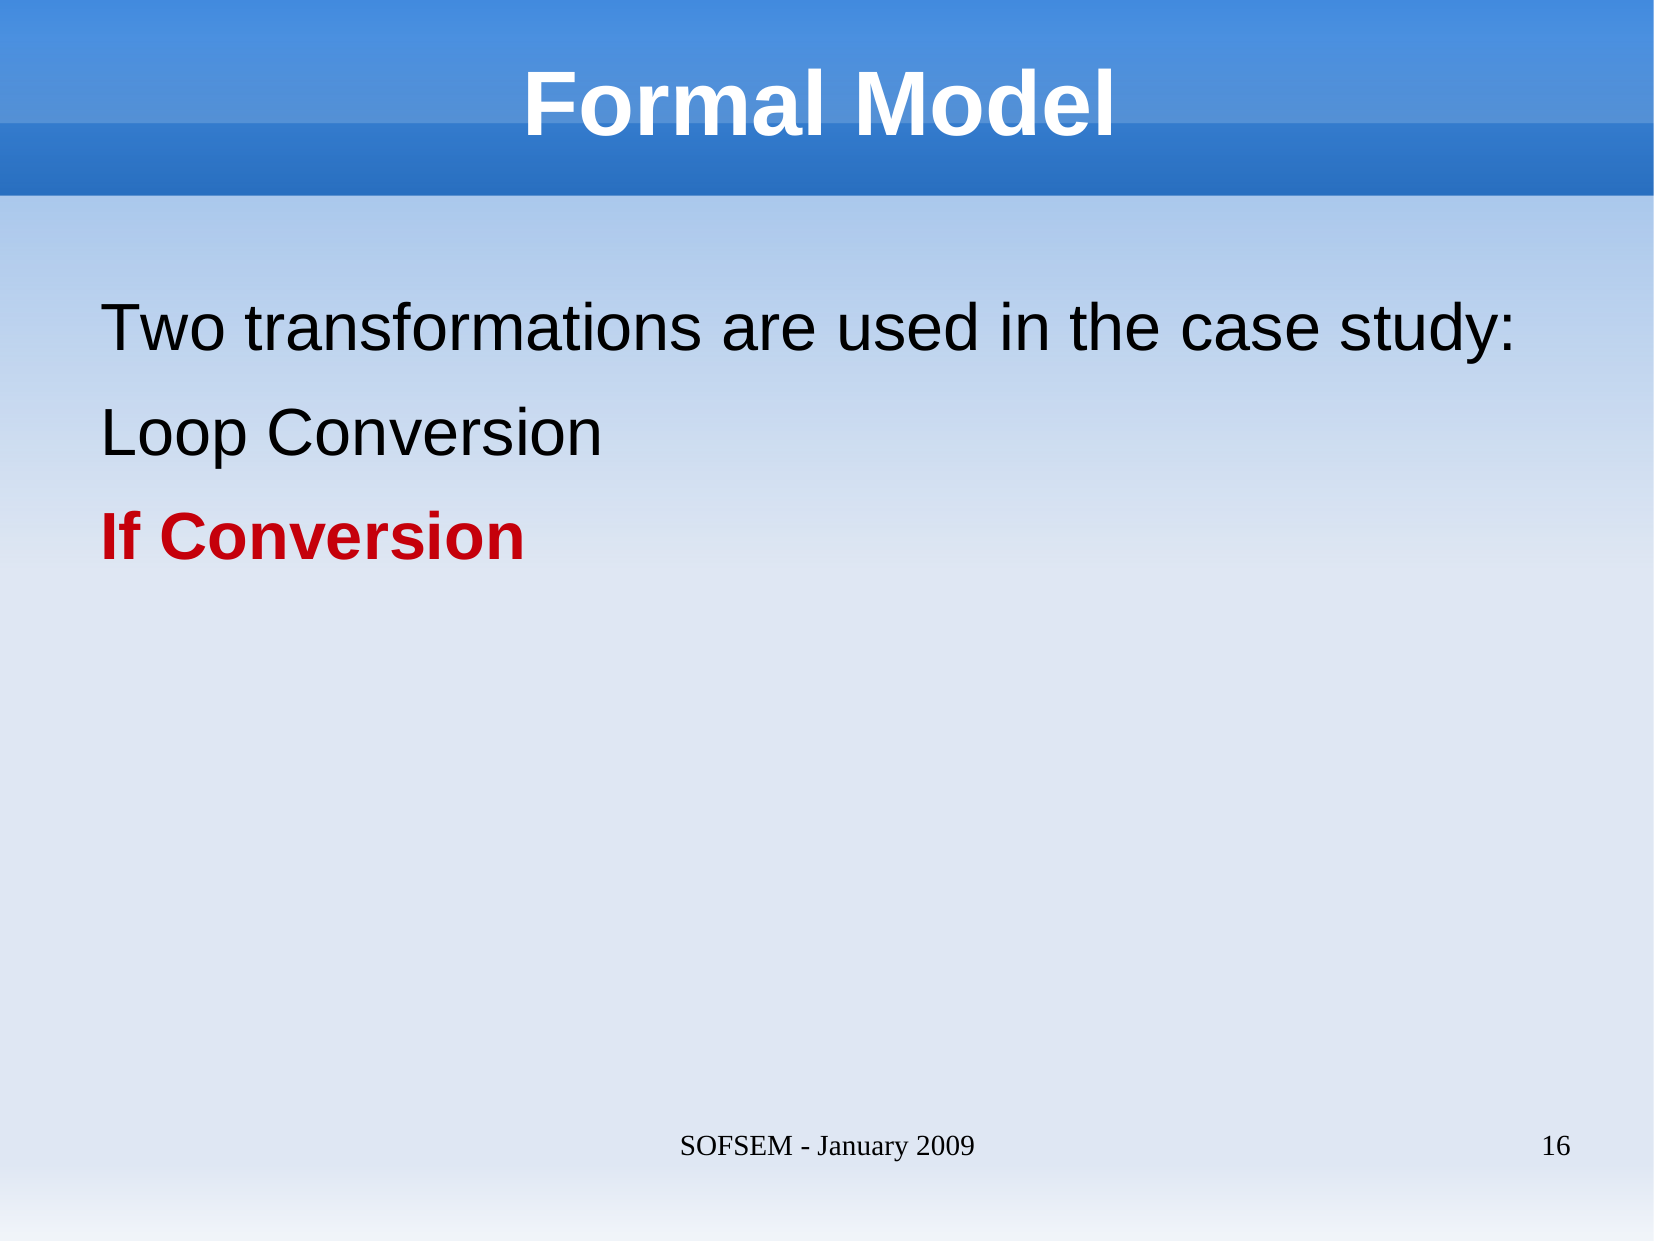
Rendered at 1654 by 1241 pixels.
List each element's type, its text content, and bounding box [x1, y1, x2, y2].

title Formal Model [76, 7, 1565, 200]
picture [0, 0, 1654, 1241]
list Two transformations are used in the case study: Loop Conversion If Conversion [82, 290, 1571, 1094]
